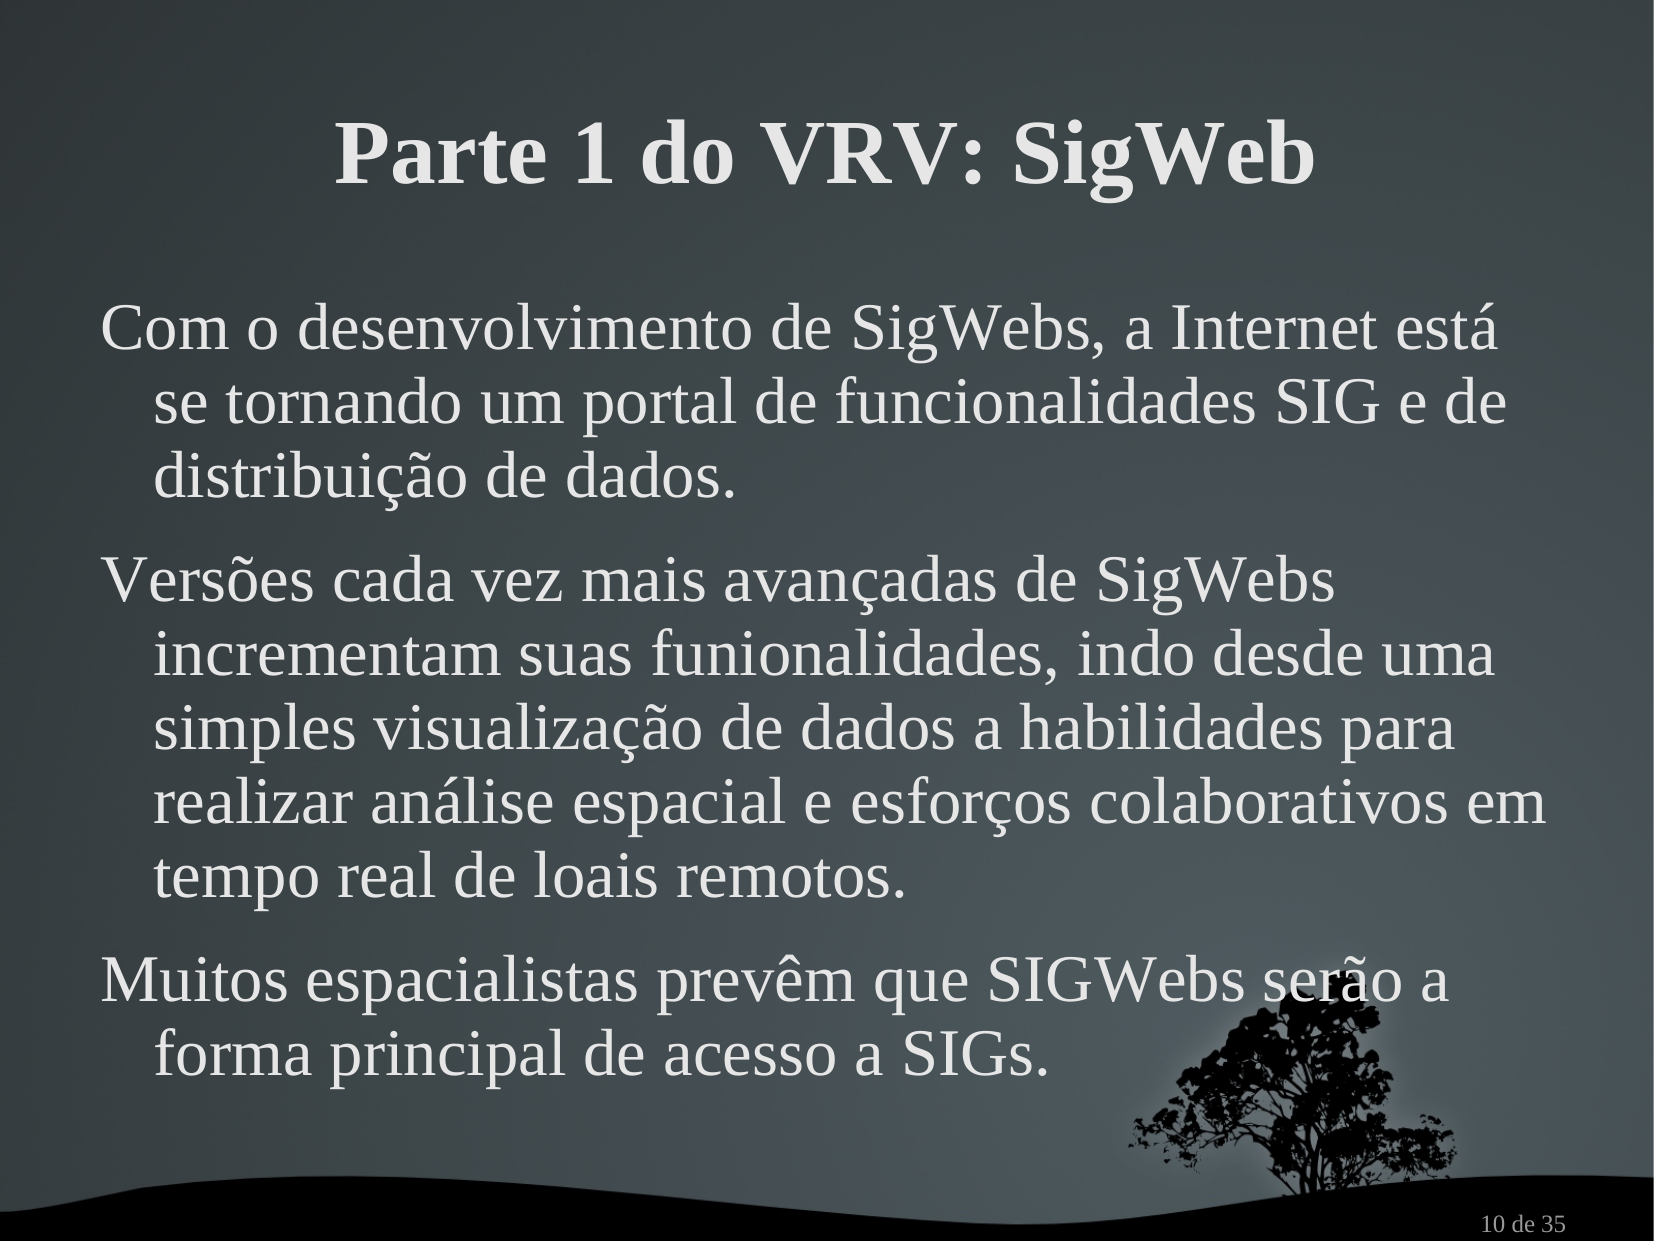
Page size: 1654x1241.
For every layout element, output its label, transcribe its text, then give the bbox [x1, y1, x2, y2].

title Parte 1 do VRV: SigWeb [82, 56, 1571, 250]
picture [0, 0, 1654, 1241]
list Com o desenvolvimento de SigWebs, a Internet está se tornando um portal de funcionalidades SIG e de distribuição de dados. Versões cada vez mais avançadas de SigWebs incrementam suas funionalidades, indo desde uma simples visualização de dados a habilidades para realizar análise espacial e esforços colaborativos em tempo real de loais remotos. Muitos espacialistas prevêm que SIGWebs serão a forma principal de acesso a SIGs. [82, 290, 1571, 1158]
